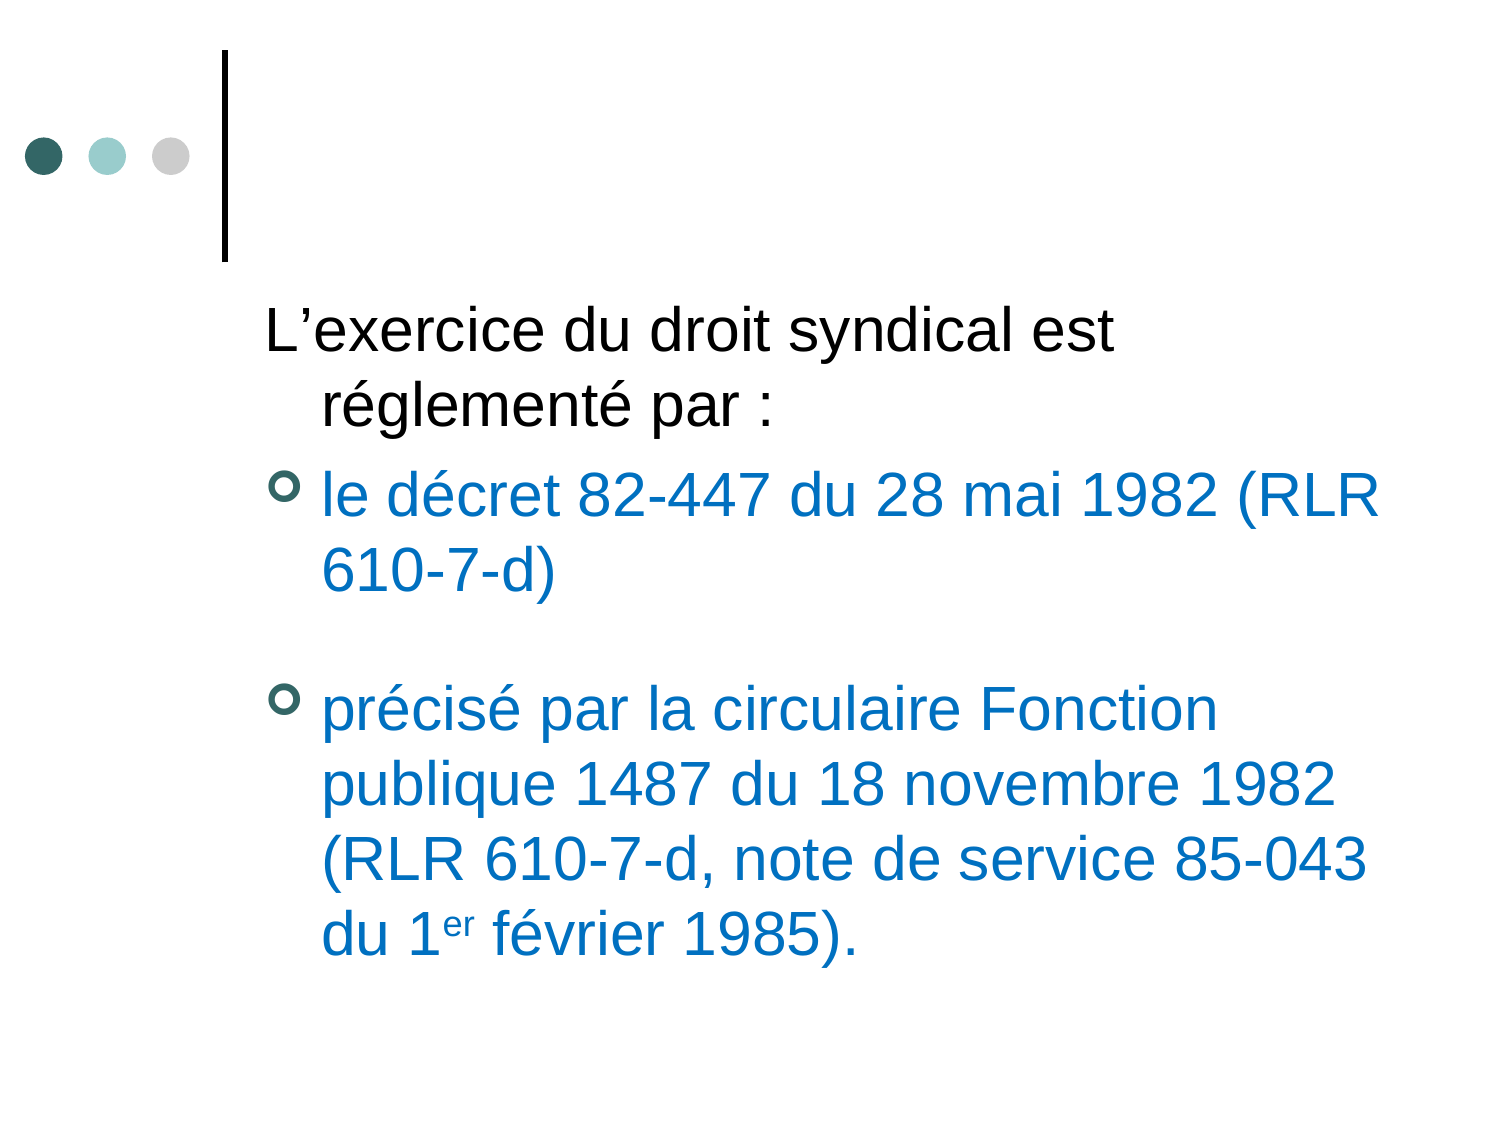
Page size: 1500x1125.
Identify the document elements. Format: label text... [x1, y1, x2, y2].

list L’exercice du droit syndical est réglementé par : le décret 82-447 du 28 mai 1982 (RLR 610-7-d) précisé par la circulaire Fonction publique 1487 du 18 novembre 1982 (RLR 610-7-d, note de service 85-043 du 1er février 1985). [249, 281, 1401, 988]
